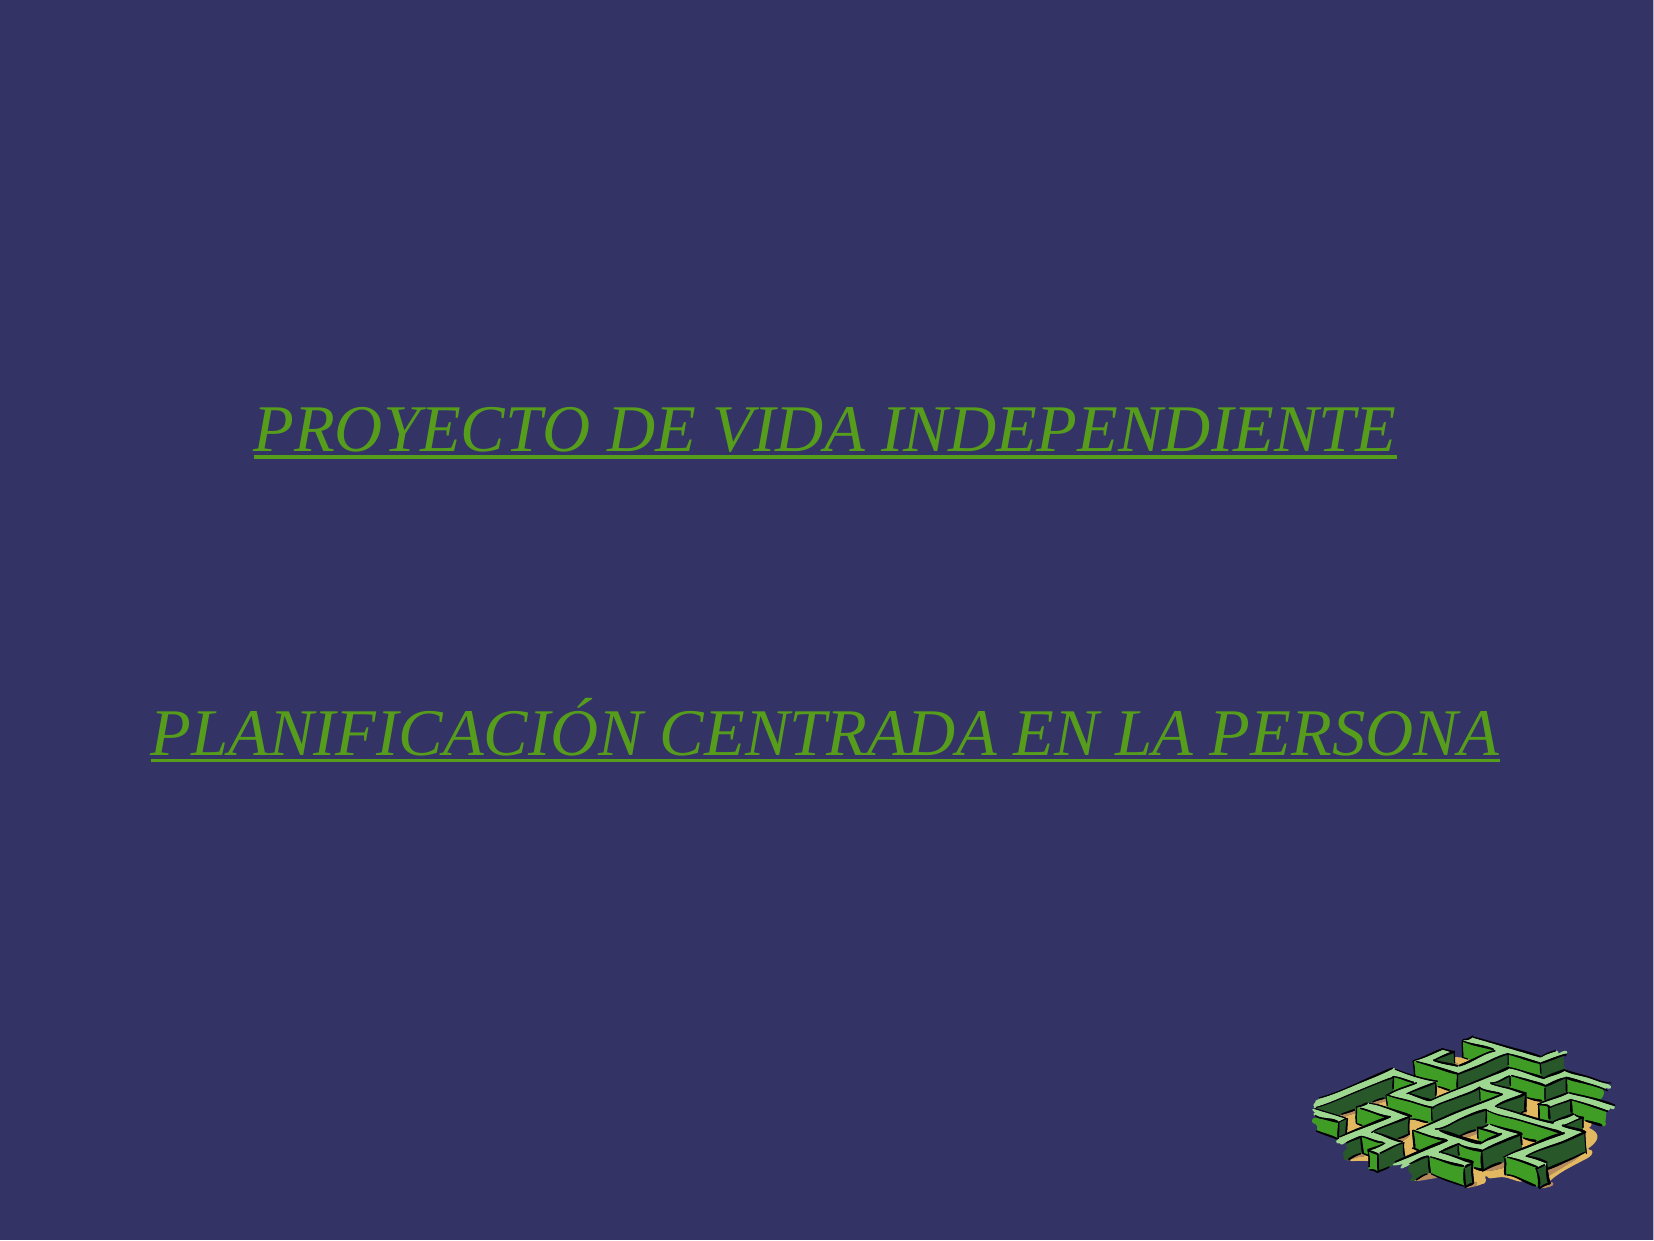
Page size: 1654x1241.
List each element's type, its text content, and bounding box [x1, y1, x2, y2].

text_box PROYECTO DE VIDA INDEPENDIENTE PLANIFICACIÓN CENTRADA EN LA PERSONA [121, 26, 1530, 1135]
